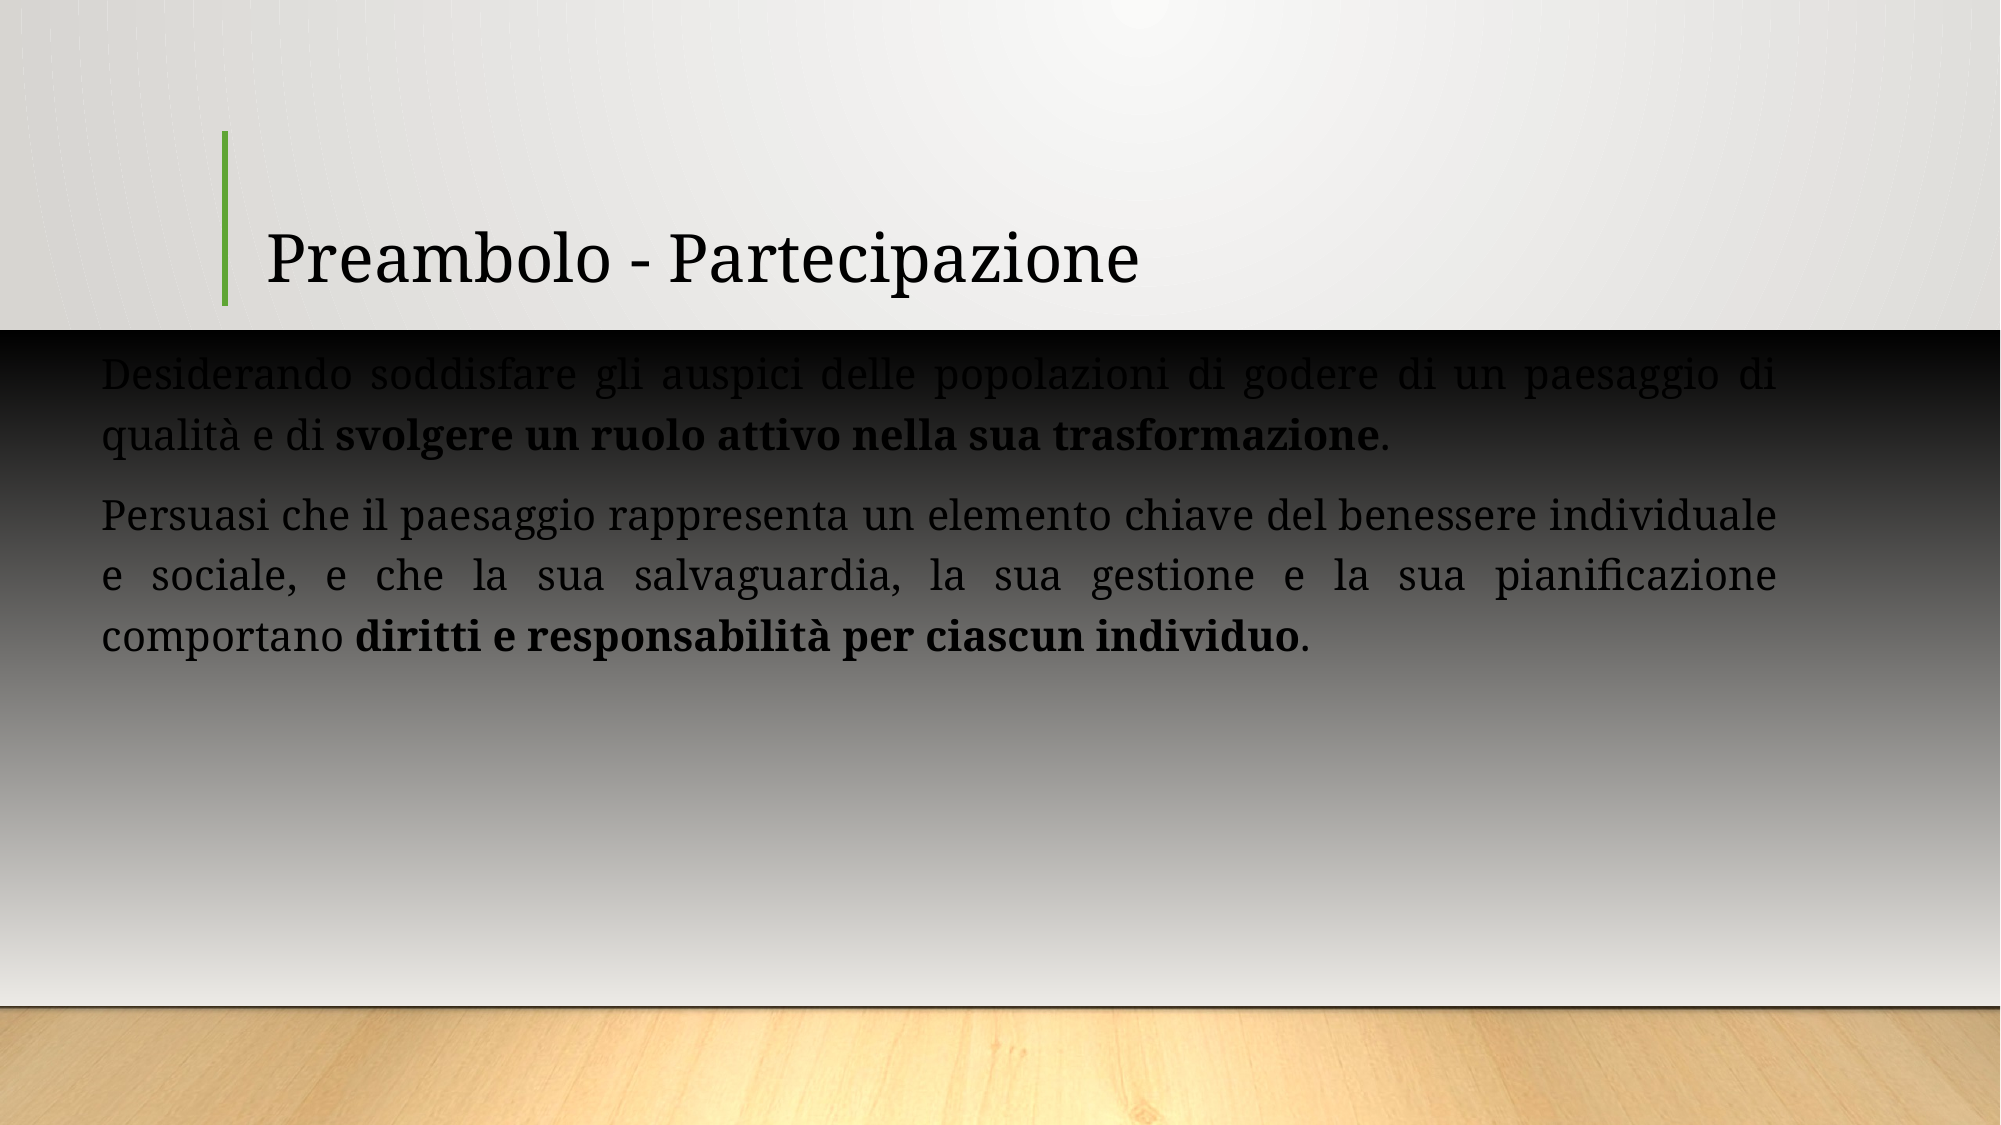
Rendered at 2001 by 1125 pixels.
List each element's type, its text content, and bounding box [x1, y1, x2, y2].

title Preambolo - Partecipazione [251, 131, 1814, 305]
list Desiderando soddisfare gli auspici delle popolazioni di godere di un paesaggio di qualità e di svolgere un ruolo attivo nella sua trasformazione. Persuasi che il paesaggio rappresenta un elemento chiave del benessere individuale e sociale, e che la sua salvaguardia, la sua gestione e la sua pianificazione comportano diritti e responsabilità per ciascun individuo. [86, 330, 1814, 897]
